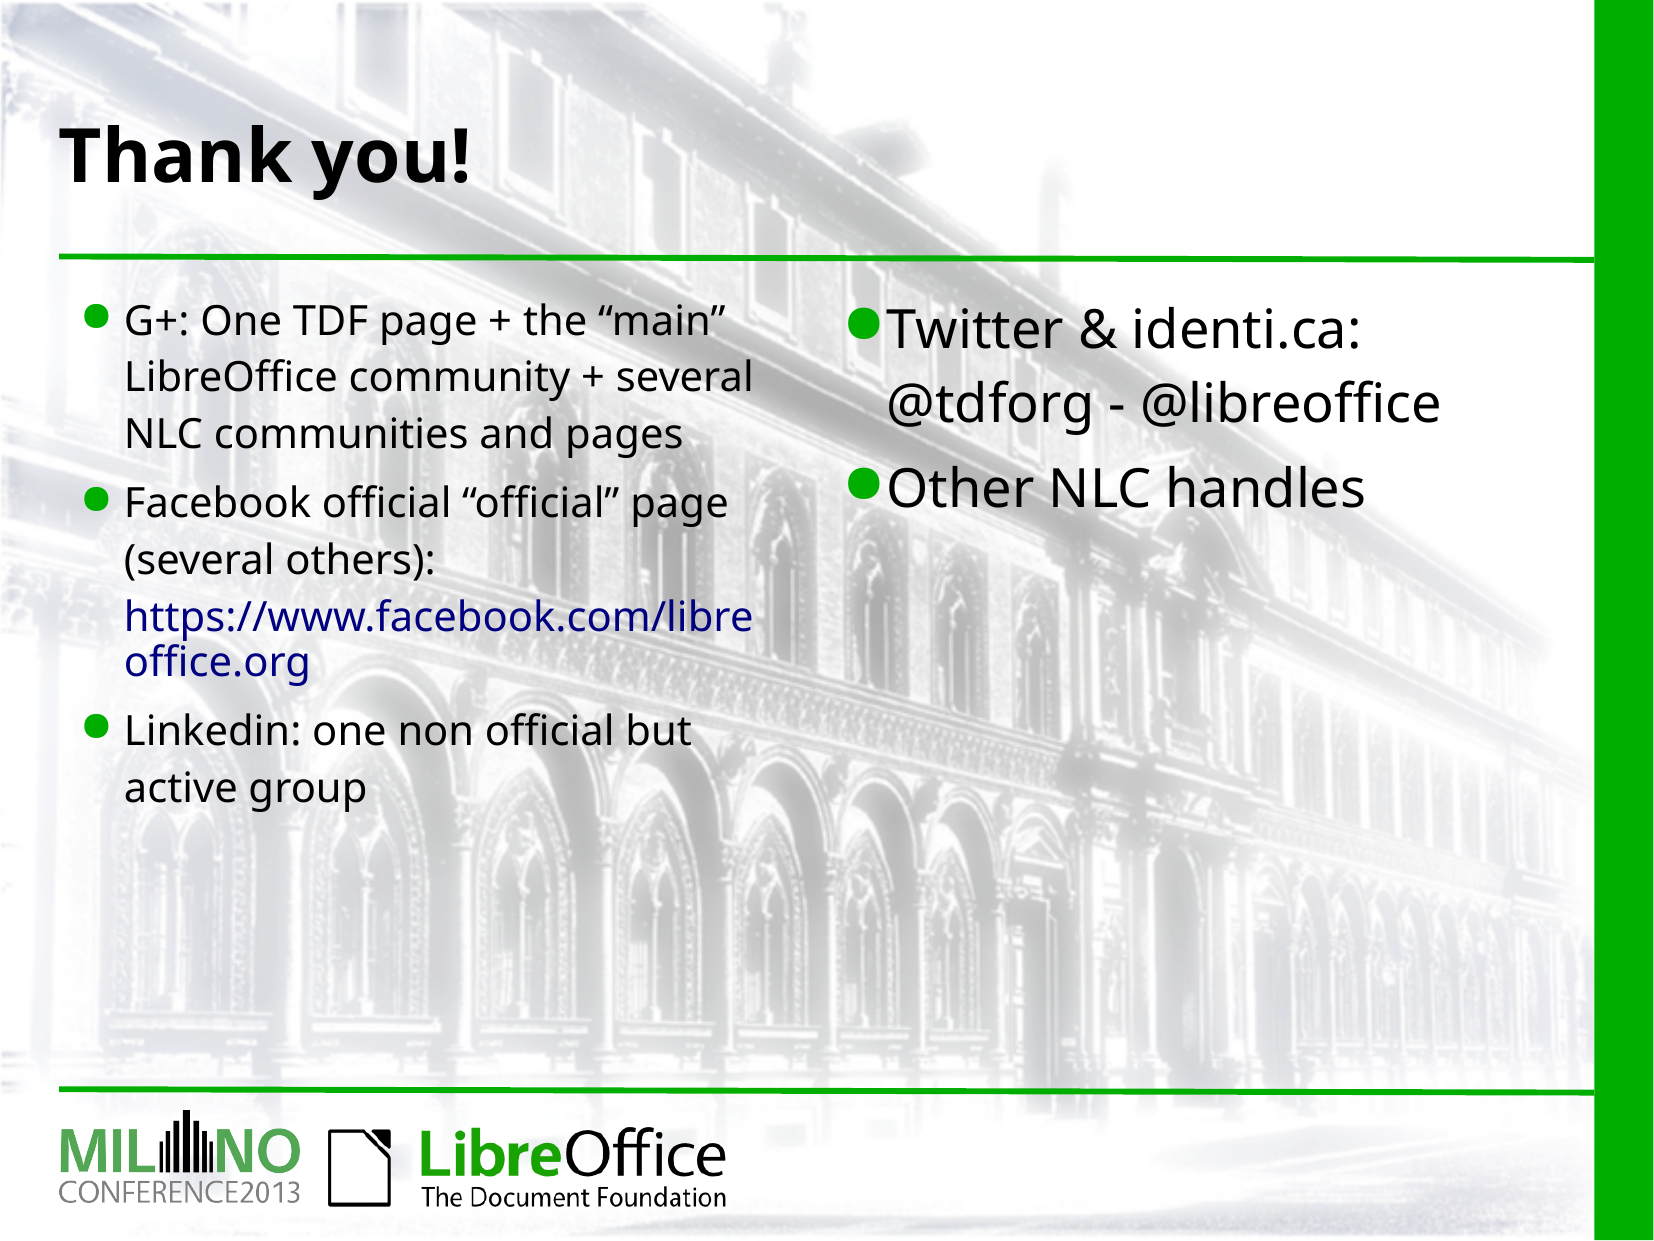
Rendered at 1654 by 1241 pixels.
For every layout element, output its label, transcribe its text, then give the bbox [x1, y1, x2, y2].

list G+: One TDF page + the “main” LibreOffice community + several NLC communities and pages Facebook official “official” page (several others): https://www.facebook.com/libreoffice.org Linkedin: one non official but active group [35, 290, 762, 1010]
list Twitter & identi.ca: @tdforg - @libreoffice Other NLC handles [797, 290, 1525, 1010]
picture [0, 1, 1594, 1241]
title Thank you! [59, 49, 1548, 257]
